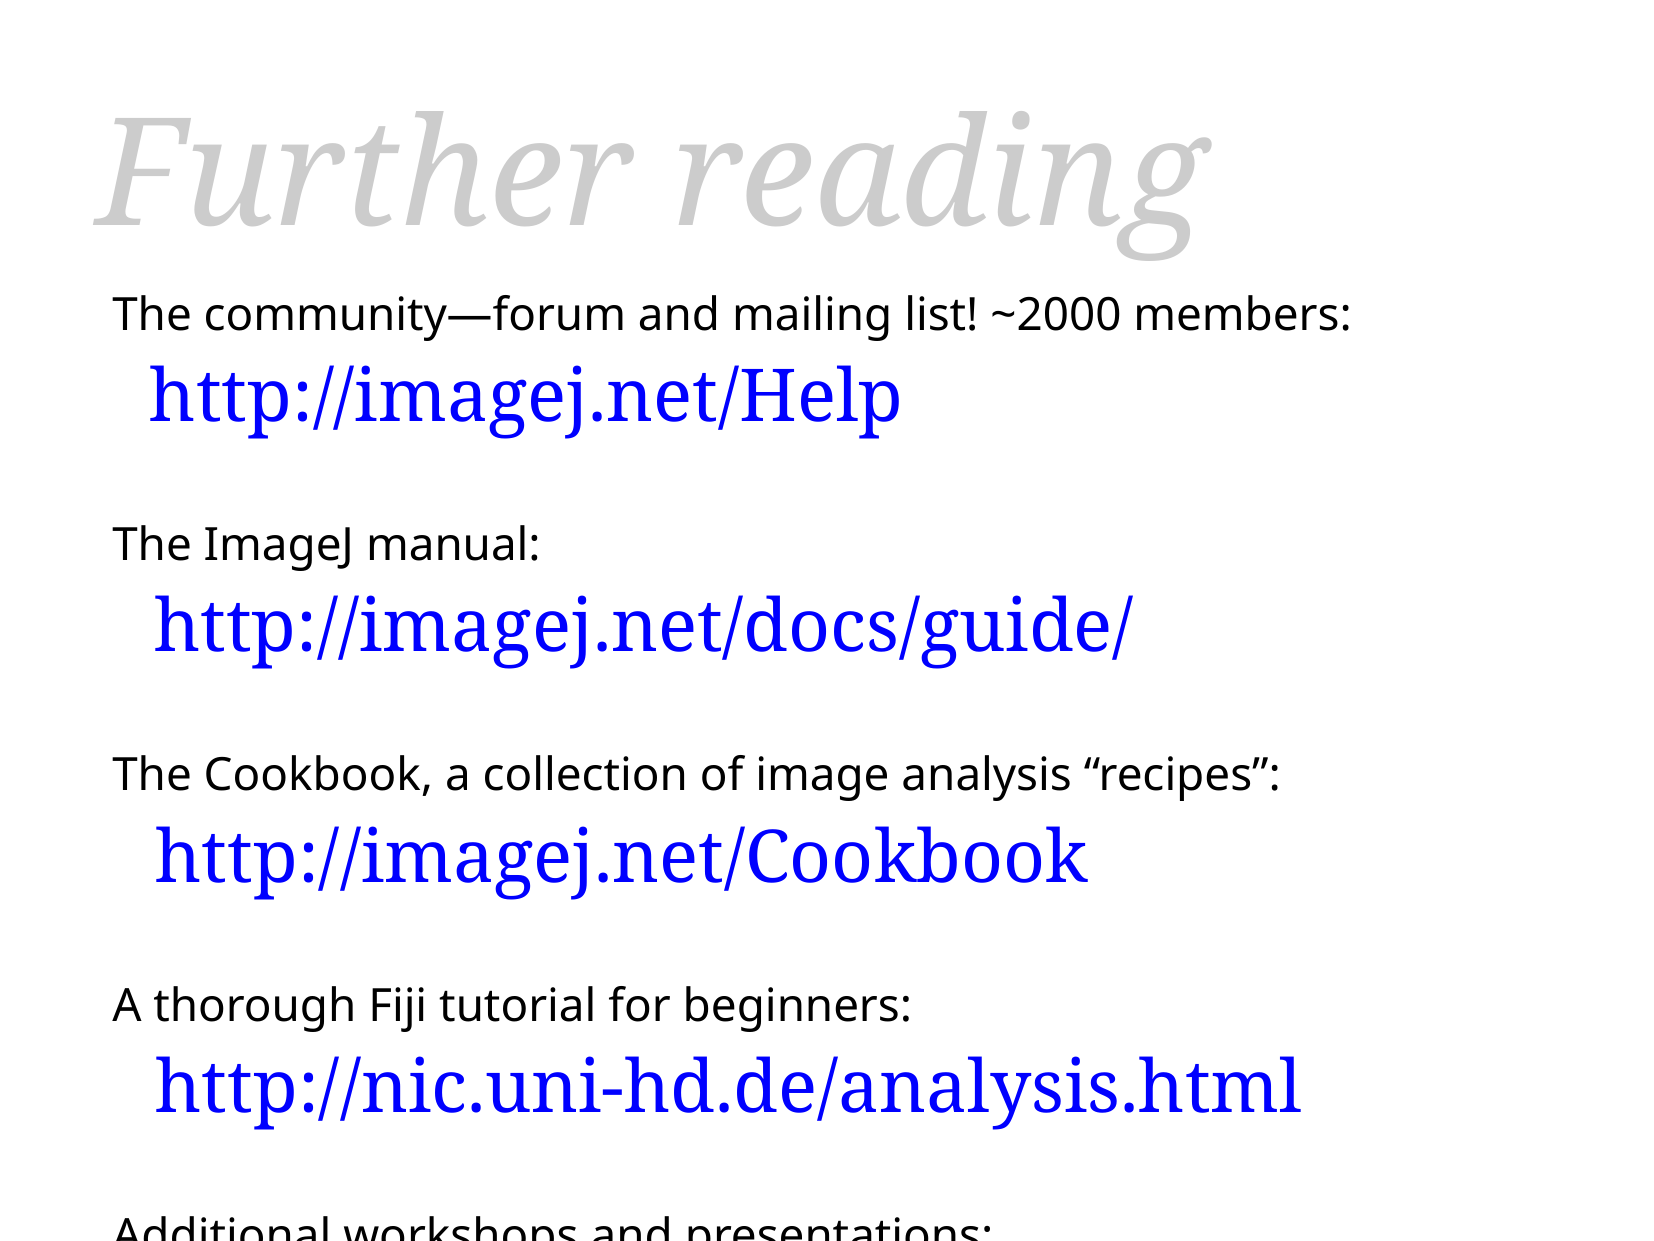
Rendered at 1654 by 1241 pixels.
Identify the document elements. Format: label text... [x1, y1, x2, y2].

text_box The community—forum and mailing list! ~2000 members: http://imagej.net/Help The ImageJ manual: http://imagej.net/docs/guide/ The Cookbook, a collection of image analysis “recipes”: http://imagej.net/Cookbook A thorough Fiji tutorial for beginners: http://nic.uni-hd.de/analysis.html Additional workshops and presentations: http://imagej.net/Presentations [60, 273, 1636, 1193]
text_box Further reading [81, 57, 1654, 239]
